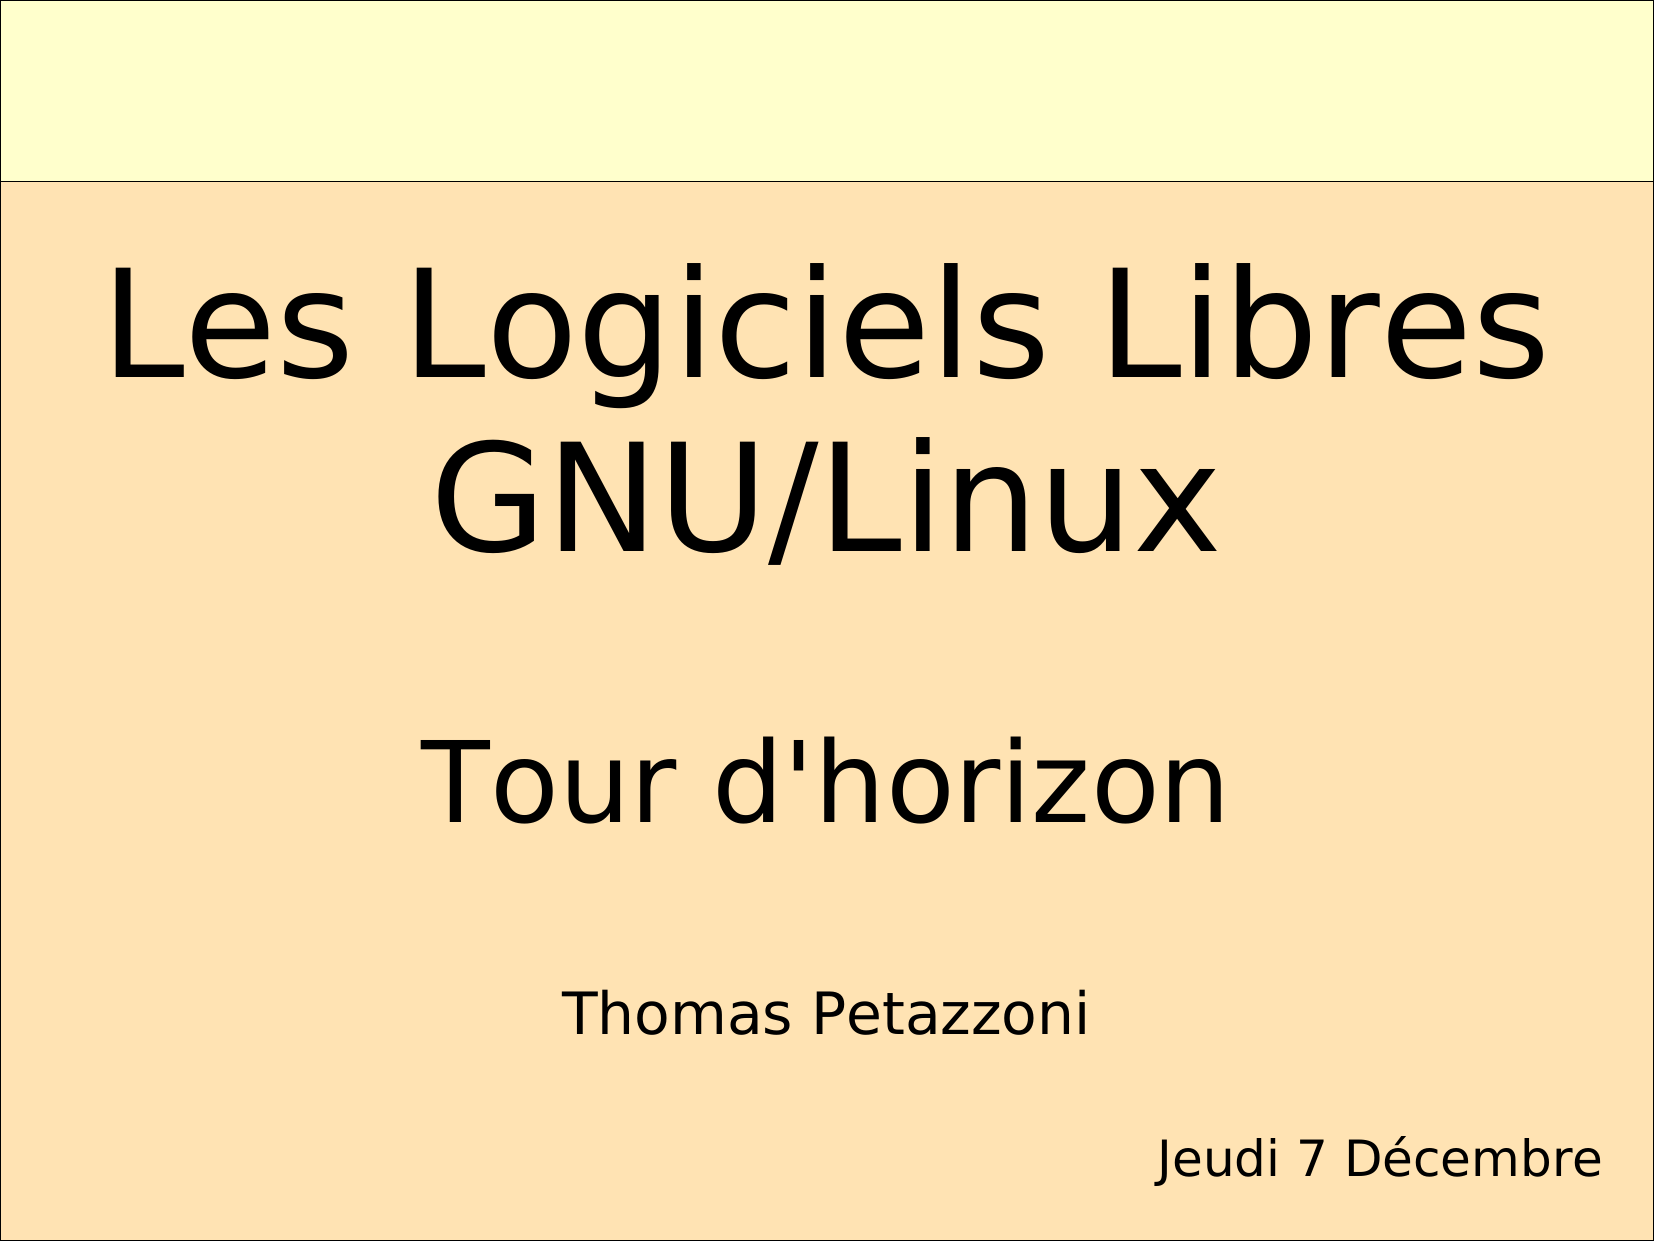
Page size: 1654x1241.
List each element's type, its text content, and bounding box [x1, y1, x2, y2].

text_box Les Logiciels Libres GNU/Linux Tour d'horizon Thomas Petazzoni [0, 230, 1654, 1056]
text_box Jeudi 7 Décembre [78, 1122, 1619, 1196]
